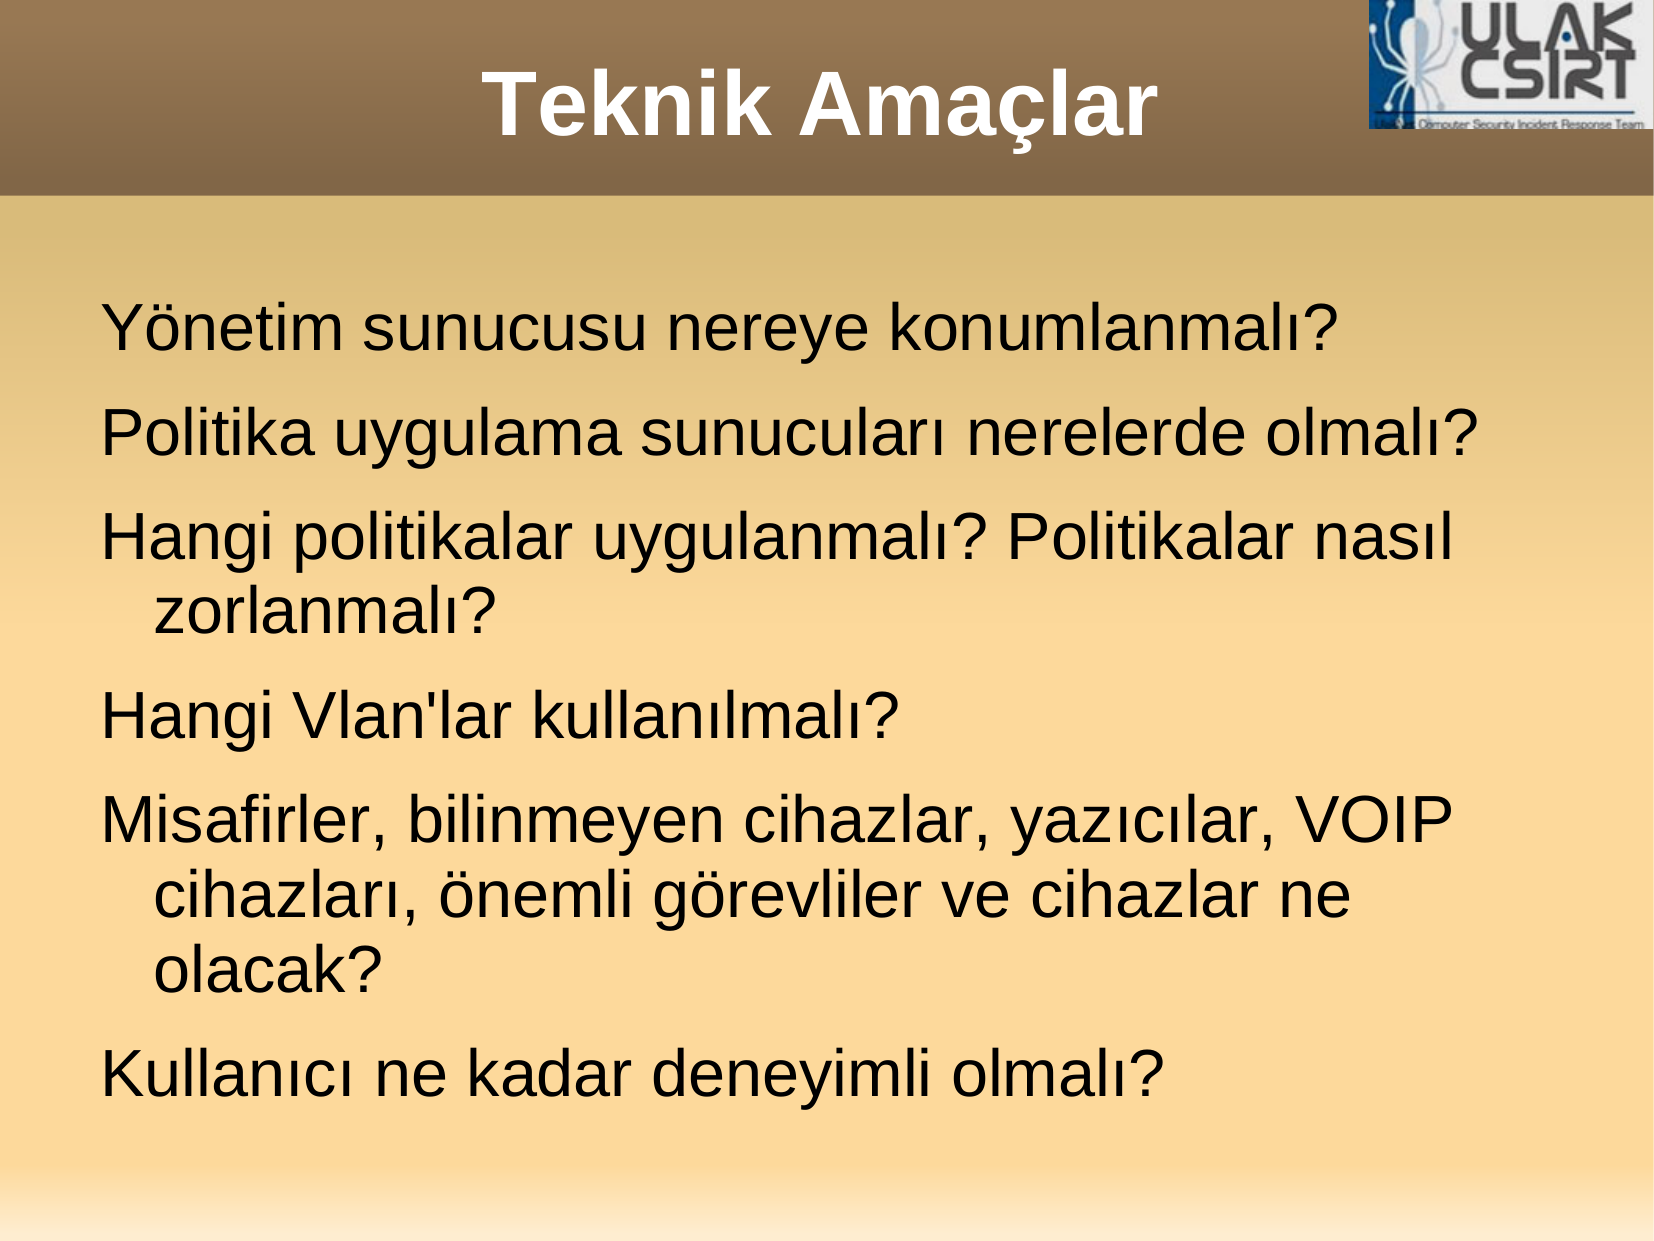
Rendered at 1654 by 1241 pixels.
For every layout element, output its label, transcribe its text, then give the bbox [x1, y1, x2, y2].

picture [0, 0, 1654, 1241]
title Teknik Amaçlar [76, 7, 1565, 200]
list Yönetim sunucusu nereye konumlanmalı? Politika uygulama sunucuları nerelerde olmalı? Hangi politikalar uygulanmalı? Politikalar nasıl zorlanmalı? Hangi Vlan'lar kullanılmalı? Misafirler, bilinmeyen cihazlar, yazıcılar, VOIP cihazları, önemli görevliler ve cihazlar ne olacak? Kullanıcı ne kadar deneyimli olmalı? [82, 290, 1571, 1186]
